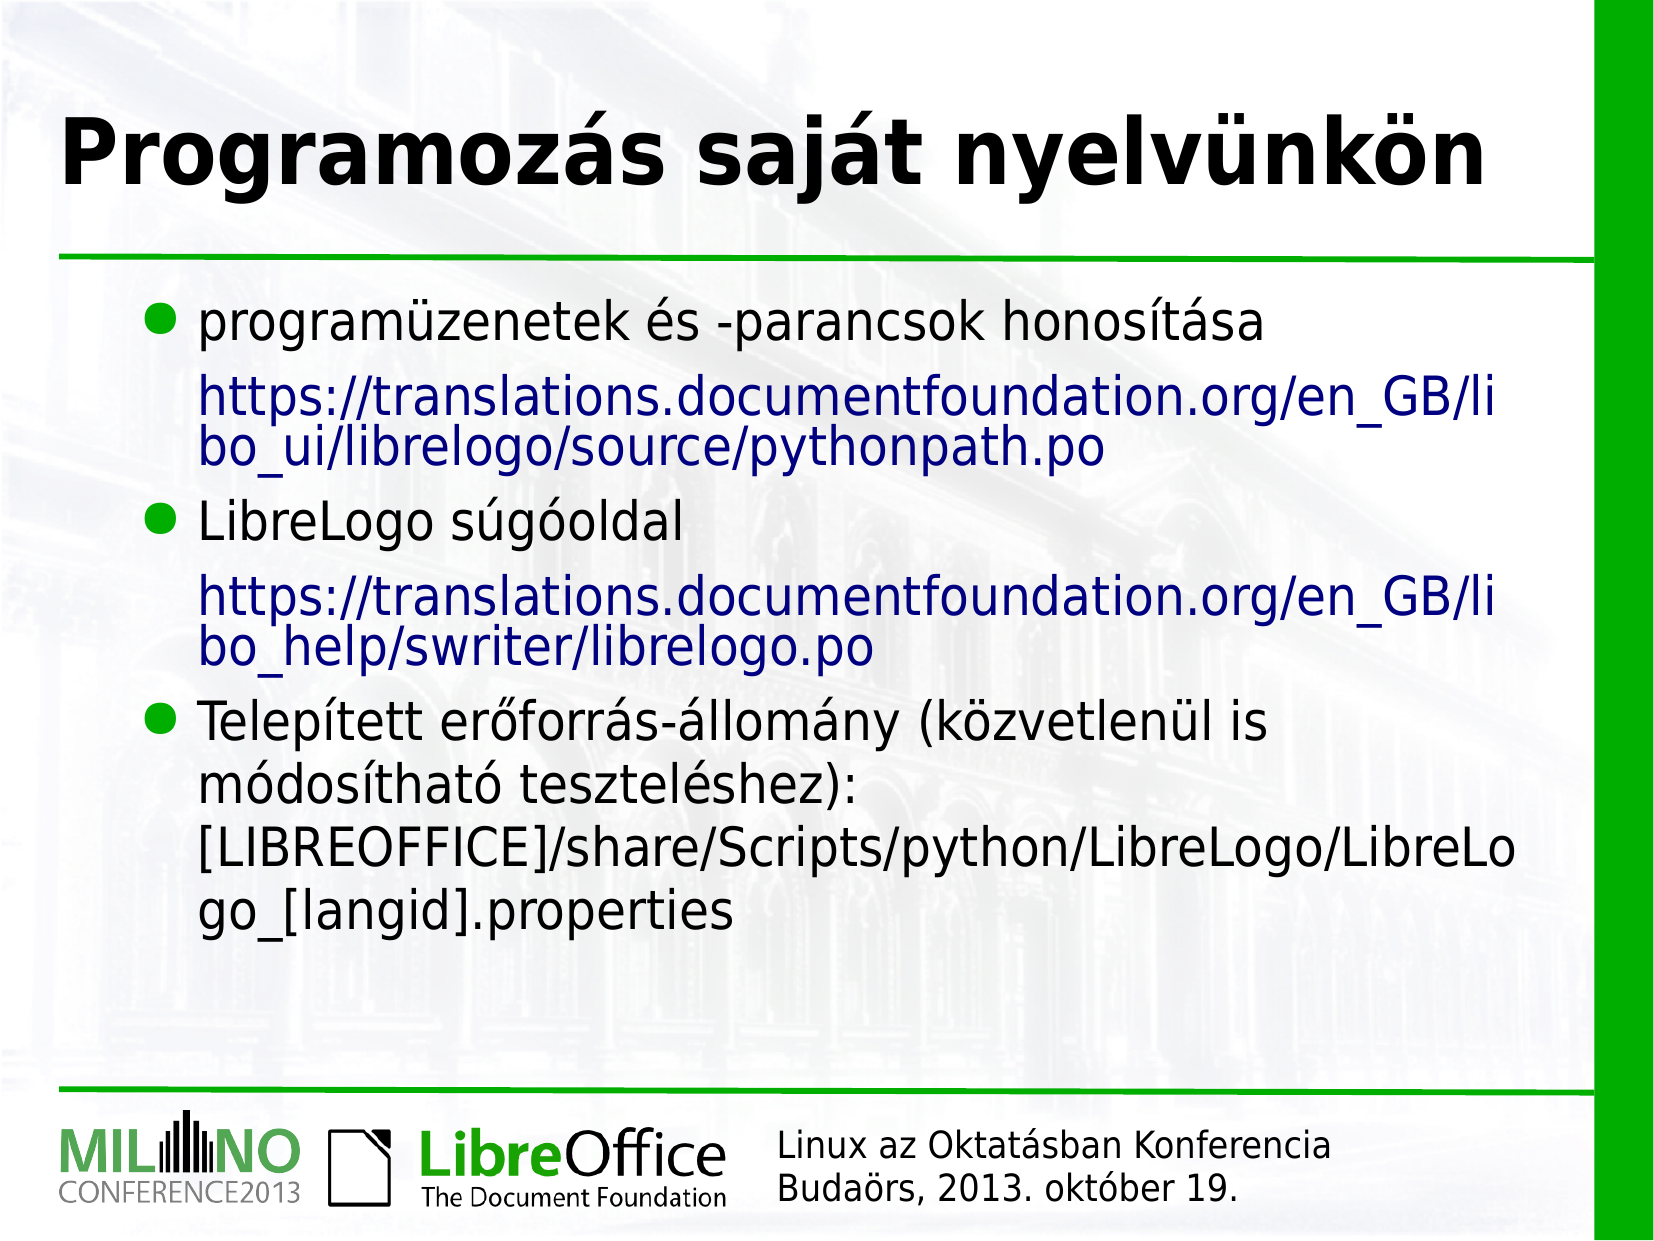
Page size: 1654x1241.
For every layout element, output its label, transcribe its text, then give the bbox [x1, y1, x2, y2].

title Programozás saját nyelvünkön [59, 49, 1548, 257]
picture [1, 0, 1594, 1241]
list programüzenetek és -parancsok honosítása https://translations.documentfoundation.org/en_GB/libo_ui/librelogo/source/pythonpath.po LibreLogo súgóoldal https://translations.documentfoundation.org/en_GB/libo_help/swriter/librelogo.po Telepített erőforrás-állomány (közvetlenül is módosítható teszteléshez): [LIBREOFFICE]/share/Scripts/python/LibreLogo/LibreLogo_[langid].properties [35, 290, 1524, 1010]
